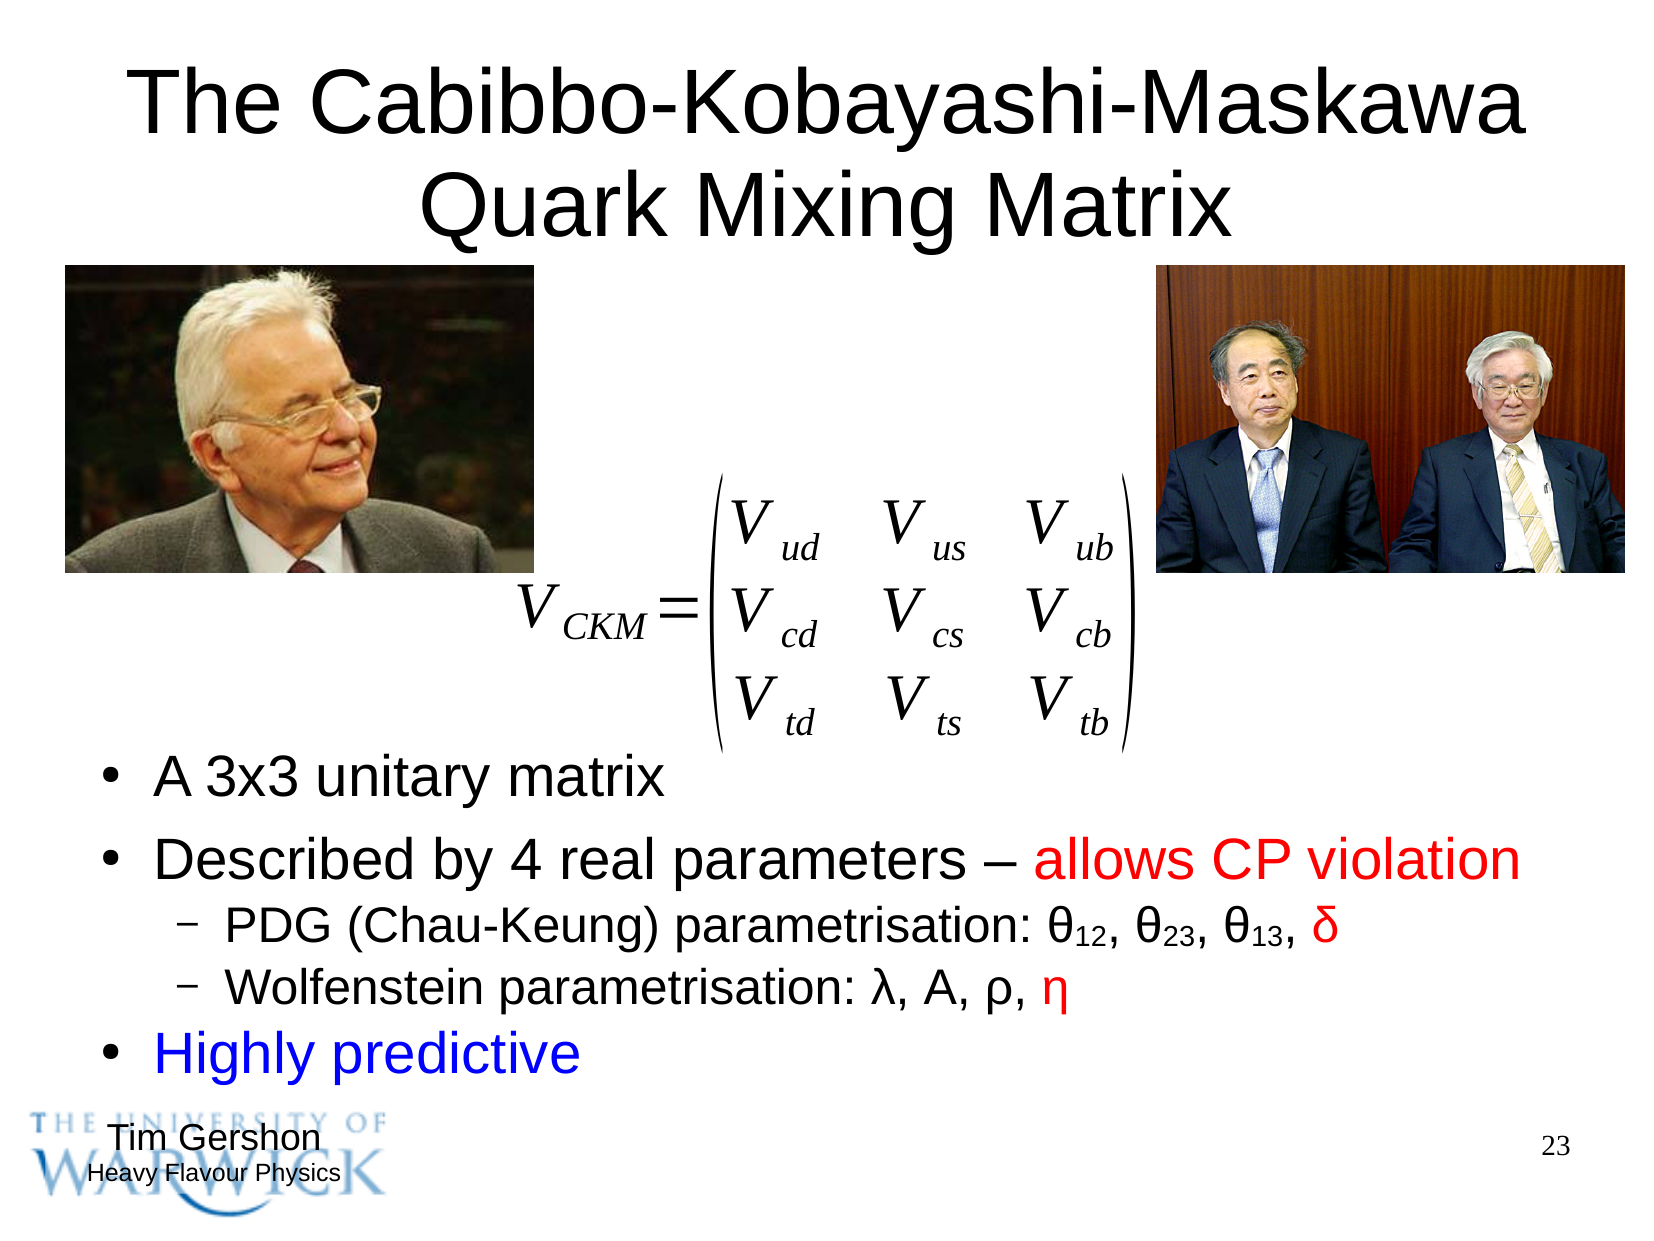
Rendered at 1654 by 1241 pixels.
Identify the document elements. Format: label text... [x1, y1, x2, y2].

picture [65, 265, 534, 573]
chart [498, 468, 1156, 744]
list A 3x3 unitary matrix Described by 4 real parameters – allows CP violation PDG (Chau-Keung) parametrisation: θ12, θ23, θ13, δ Wolfenstein parametrisation: λ, A, ρ, η Highly predictive [82, 744, 1571, 1103]
text_box Tim Gershon Heavy Flavour Physics [45, 1108, 383, 1194]
picture [1156, 265, 1625, 573]
picture [19, 1106, 406, 1232]
title The Cabibbo-Kobayashi-Maskawa Quark Mixing Matrix [82, 49, 1571, 257]
